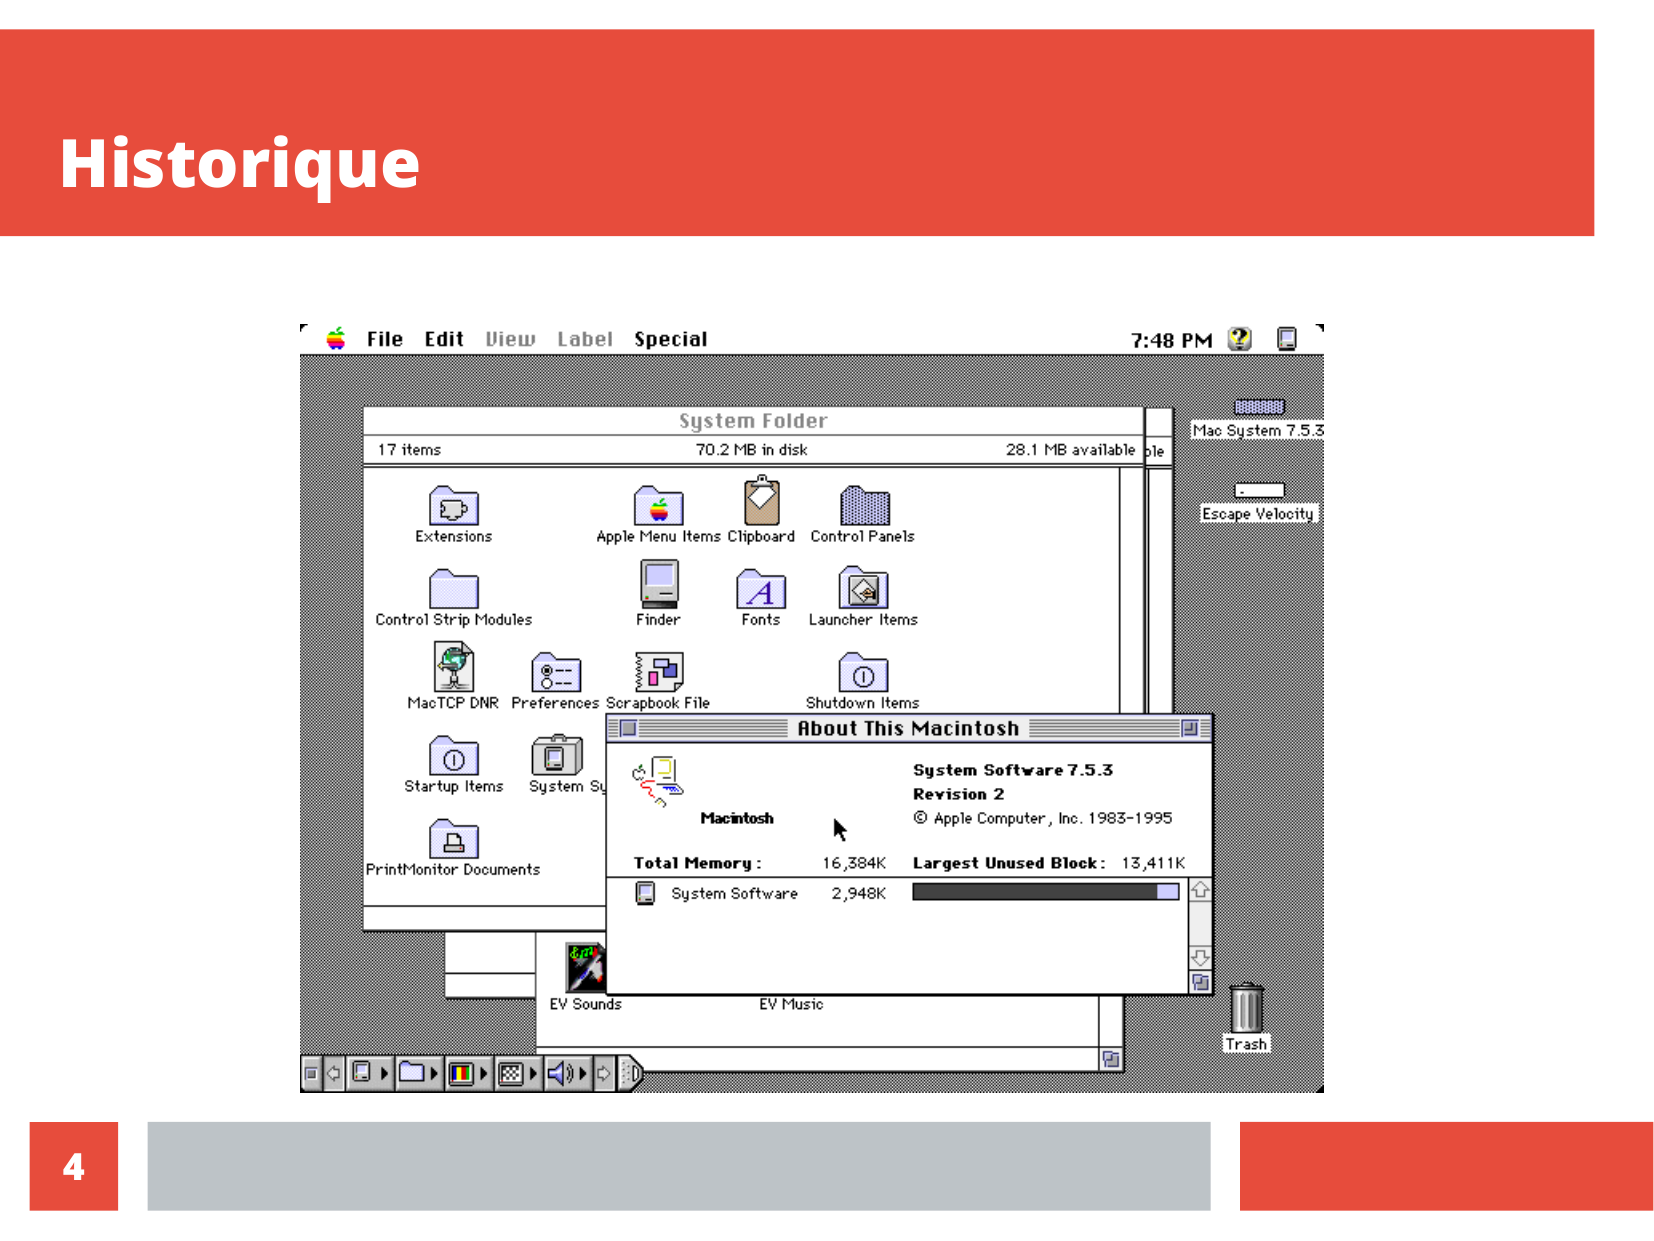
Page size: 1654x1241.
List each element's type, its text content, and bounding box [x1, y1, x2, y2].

title Historique [59, 59, 1595, 207]
picture [300, 324, 1324, 1093]
